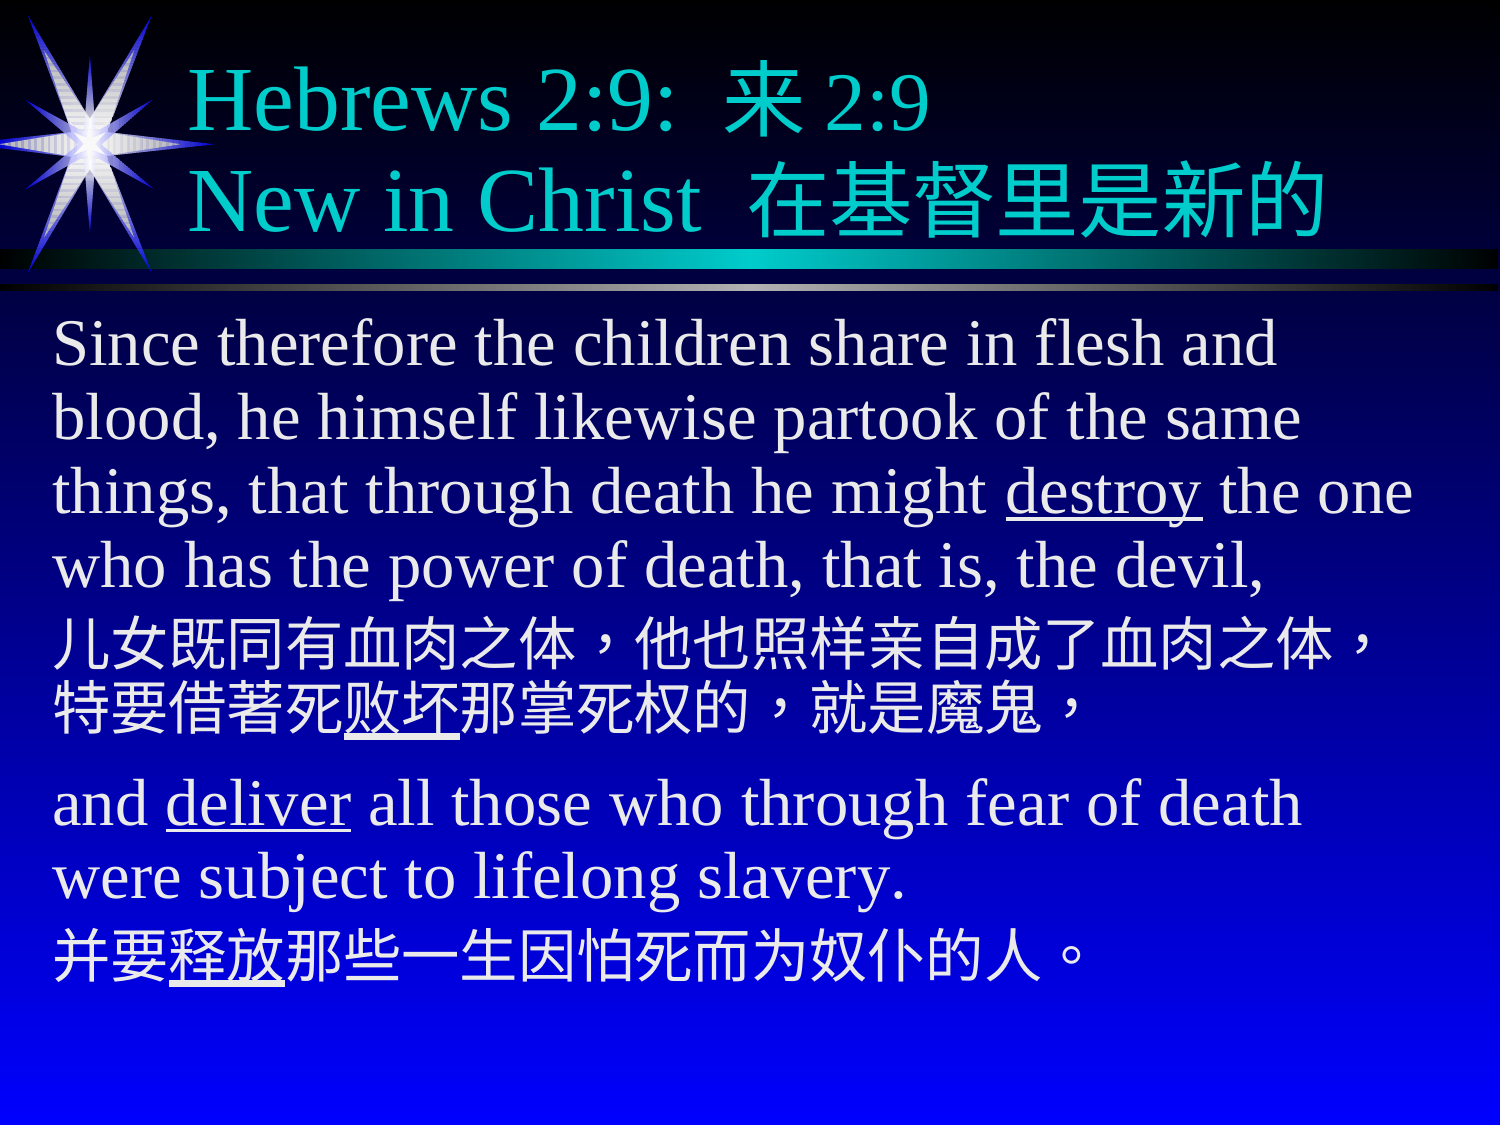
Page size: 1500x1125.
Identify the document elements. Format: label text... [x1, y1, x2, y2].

title Hebrews 2:9: 来2:9 New in Christ 在基督里是新的 [187, 47, 1463, 253]
text_box Since therefore the children share in flesh and blood, he himself likewise partook of the same things, that through death he might destroy the one who has the power of death, that is, the devil, 儿女既同有血肉之体，他也照样亲自成了血肉之体，特要借著死败坏那掌死权的，就是魔鬼， and deliver all those who through fear of death were subject to lifelong slavery. 并要释放那些一生因怕死而为奴仆的人。 [37, 298, 1463, 1076]
